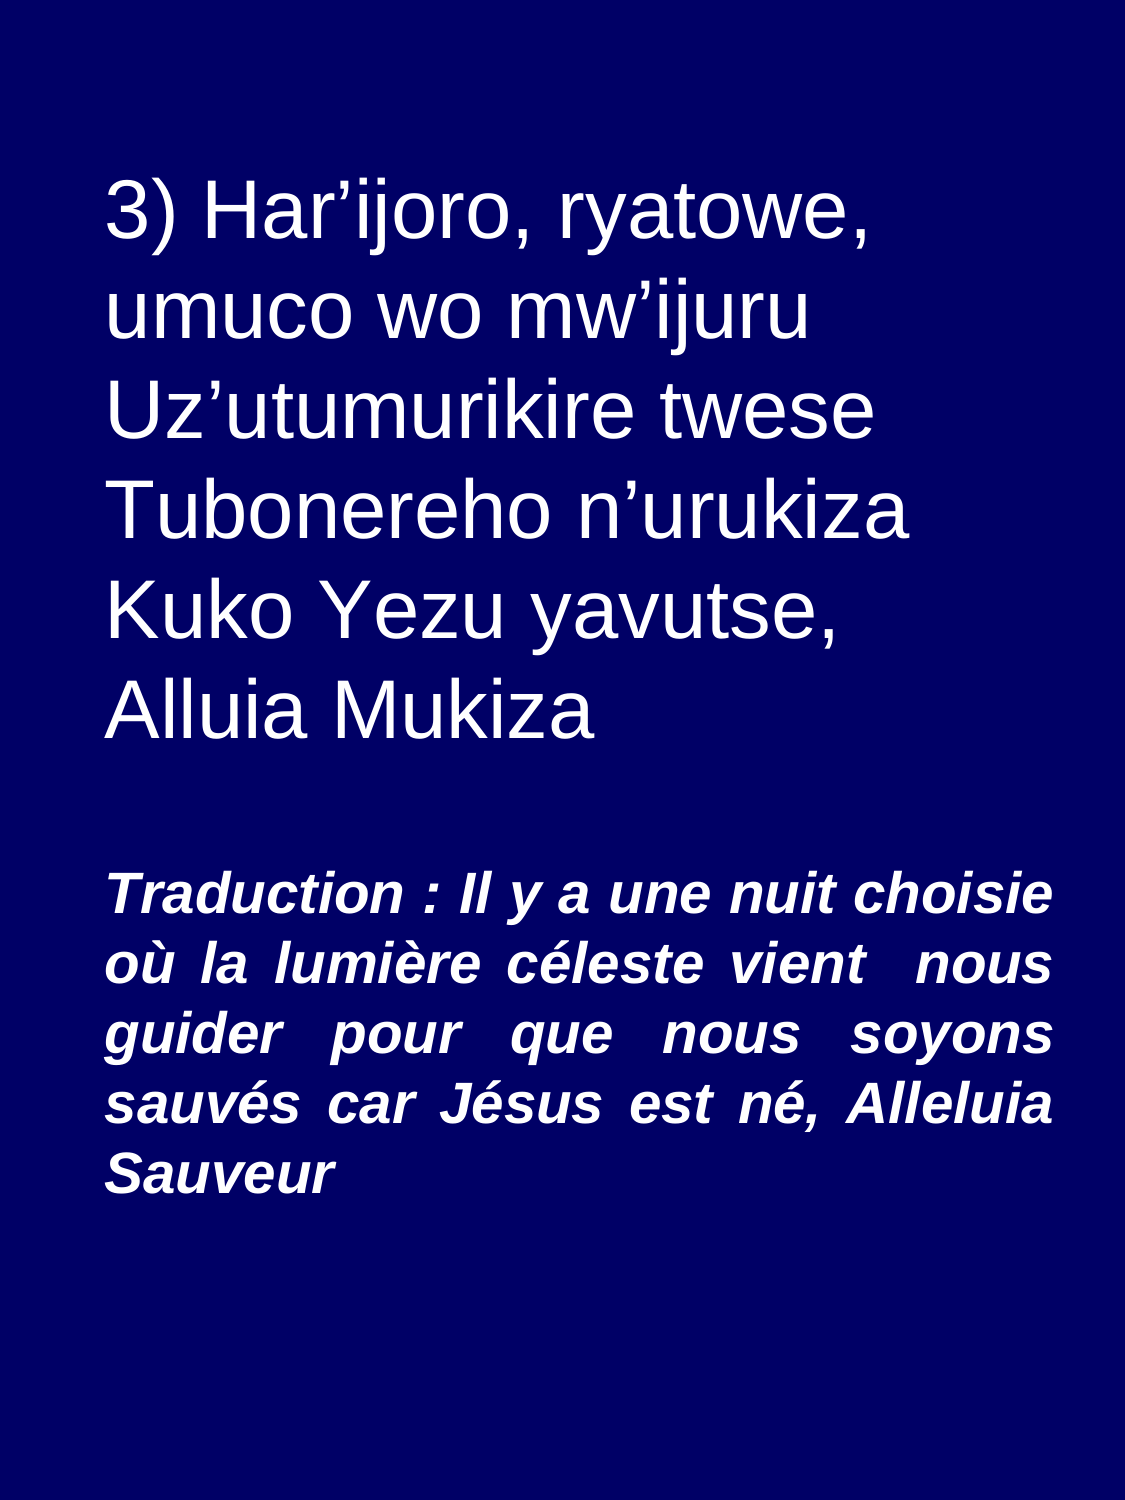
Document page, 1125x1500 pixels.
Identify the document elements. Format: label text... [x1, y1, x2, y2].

text_box 3) Har’ijoro, ryatowe, umuco wo mw’ijuru Uz’utumurikire twese Tubonereho n’urukiza Kuko Yezu yavutse, Alluia Mukiza Traduction : Il y a une nuit choisie où la lumière céleste vient nous guider pour que nous soyons sauvés car Jésus est né, Alleluia Sauveur [90, 147, 1071, 1213]
